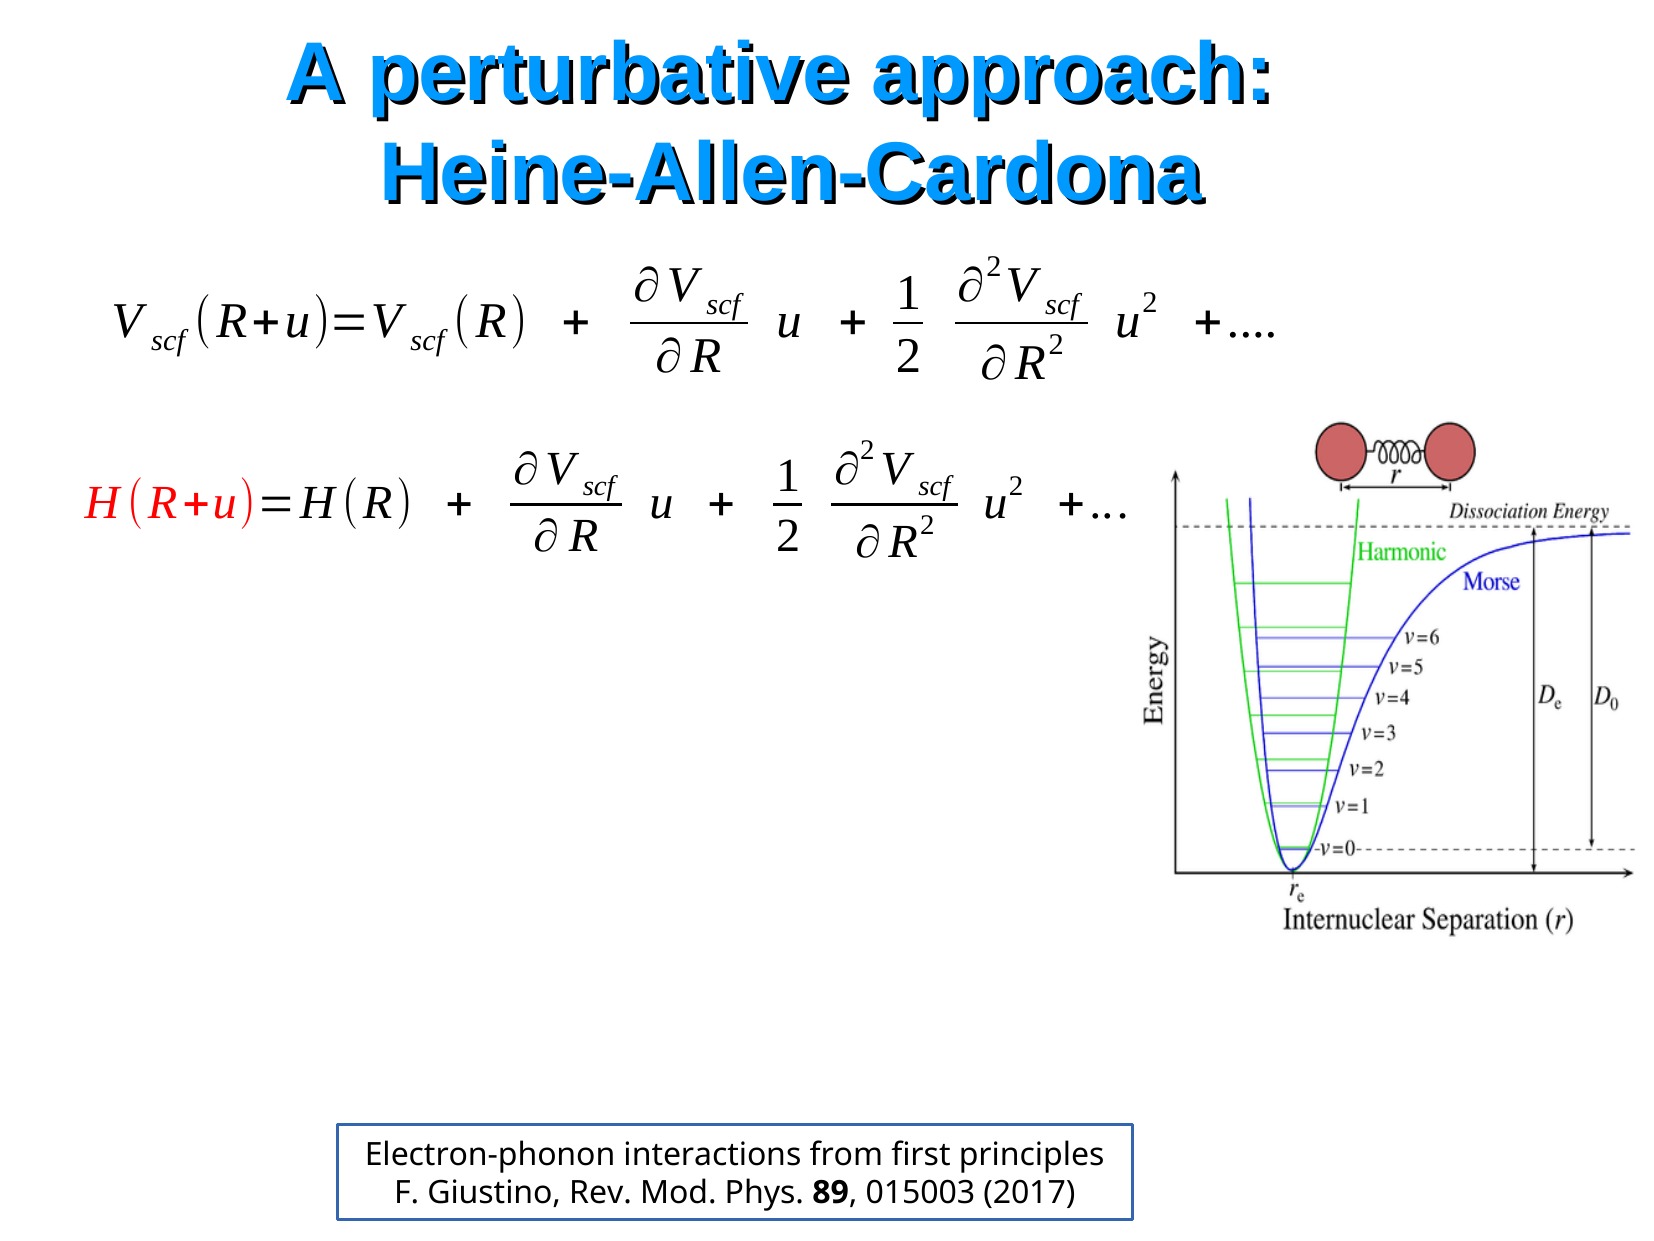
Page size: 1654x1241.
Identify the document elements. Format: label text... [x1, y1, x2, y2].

chart [75, 435, 1137, 568]
chart [105, 249, 1283, 391]
text_box A perturbative approach: Heine-Allen-Cardona [270, 10, 1321, 226]
text_box Electron-phonon interactions from first principles F. Giustino, Rev. Mod. Phys. 89, 015003 (2017) [337, 1124, 1133, 1220]
picture [1140, 419, 1636, 941]
